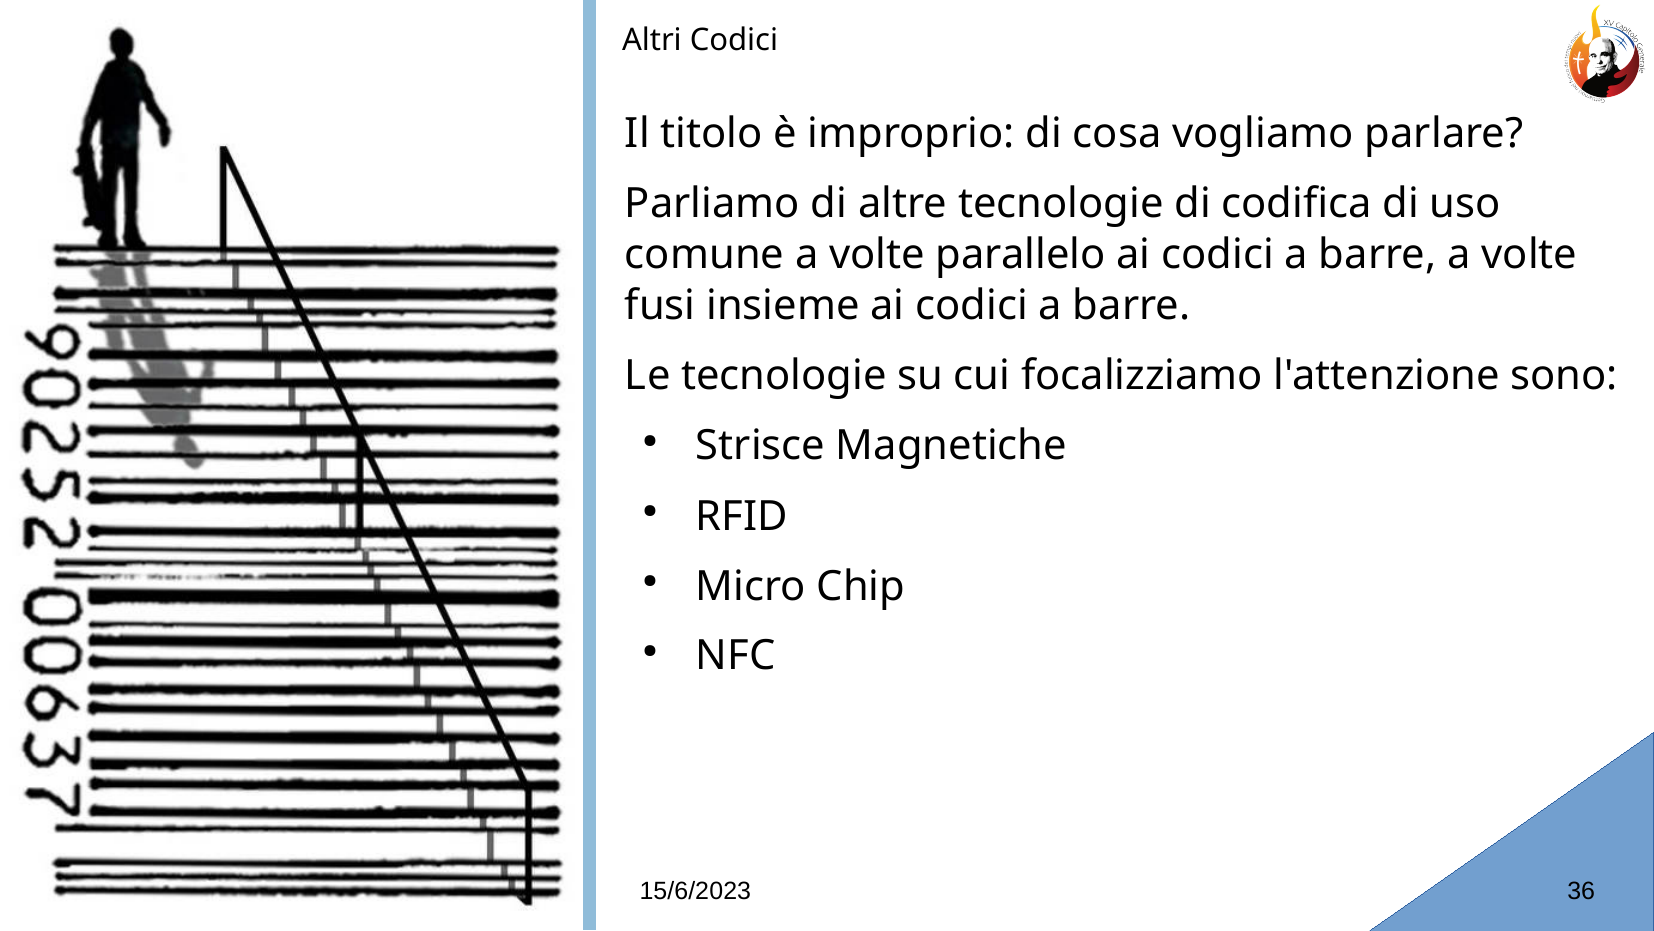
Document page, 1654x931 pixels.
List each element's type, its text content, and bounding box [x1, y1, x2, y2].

picture [1563, 4, 1646, 103]
list Il titolo è improprio: di cosa vogliamo parlare? Parliamo di altre tecnologie di codifica di uso comune a volte parallelo ai codici a barre, a volte fusi insieme ai codici a barre. Le tecnologie su cui focalizziamo l'attenzione sono: Strisce Magnetiche RFID Micro Chip NFC [624, 106, 1621, 771]
picture [0, 0, 583, 931]
text_box Altri Codici [607, 9, 1340, 63]
